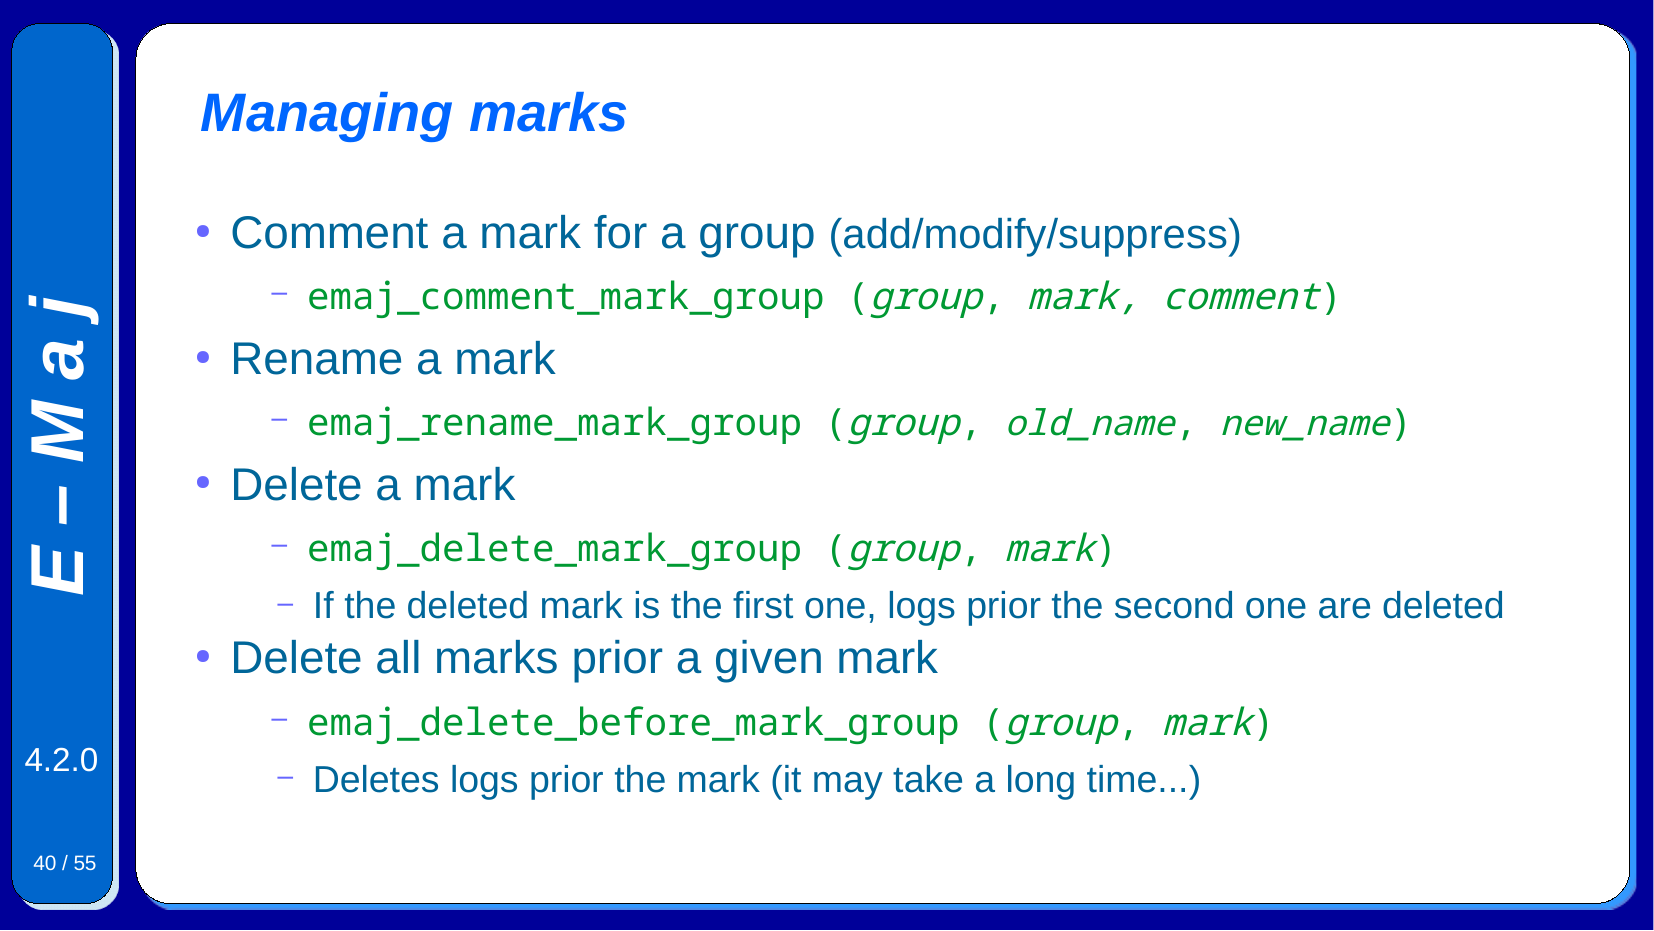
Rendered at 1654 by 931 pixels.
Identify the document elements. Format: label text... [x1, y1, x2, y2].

title Managing marks [200, 34, 1575, 191]
list Comment a mark for a group (add/modify/suppress) emaj_comment_mark_group (group, mark, comment) Rename a mark emaj_rename_mark_group (group, old_name, new_name) Delete a mark emaj_delete_mark_group (group, mark) If the deleted mark is the first one, logs prior the second one are deleted Delete all marks prior a given mark emaj_delete_before_mark_group (group, mark) Deletes logs prior the mark (it may take a long time...) [177, 206, 1587, 827]
